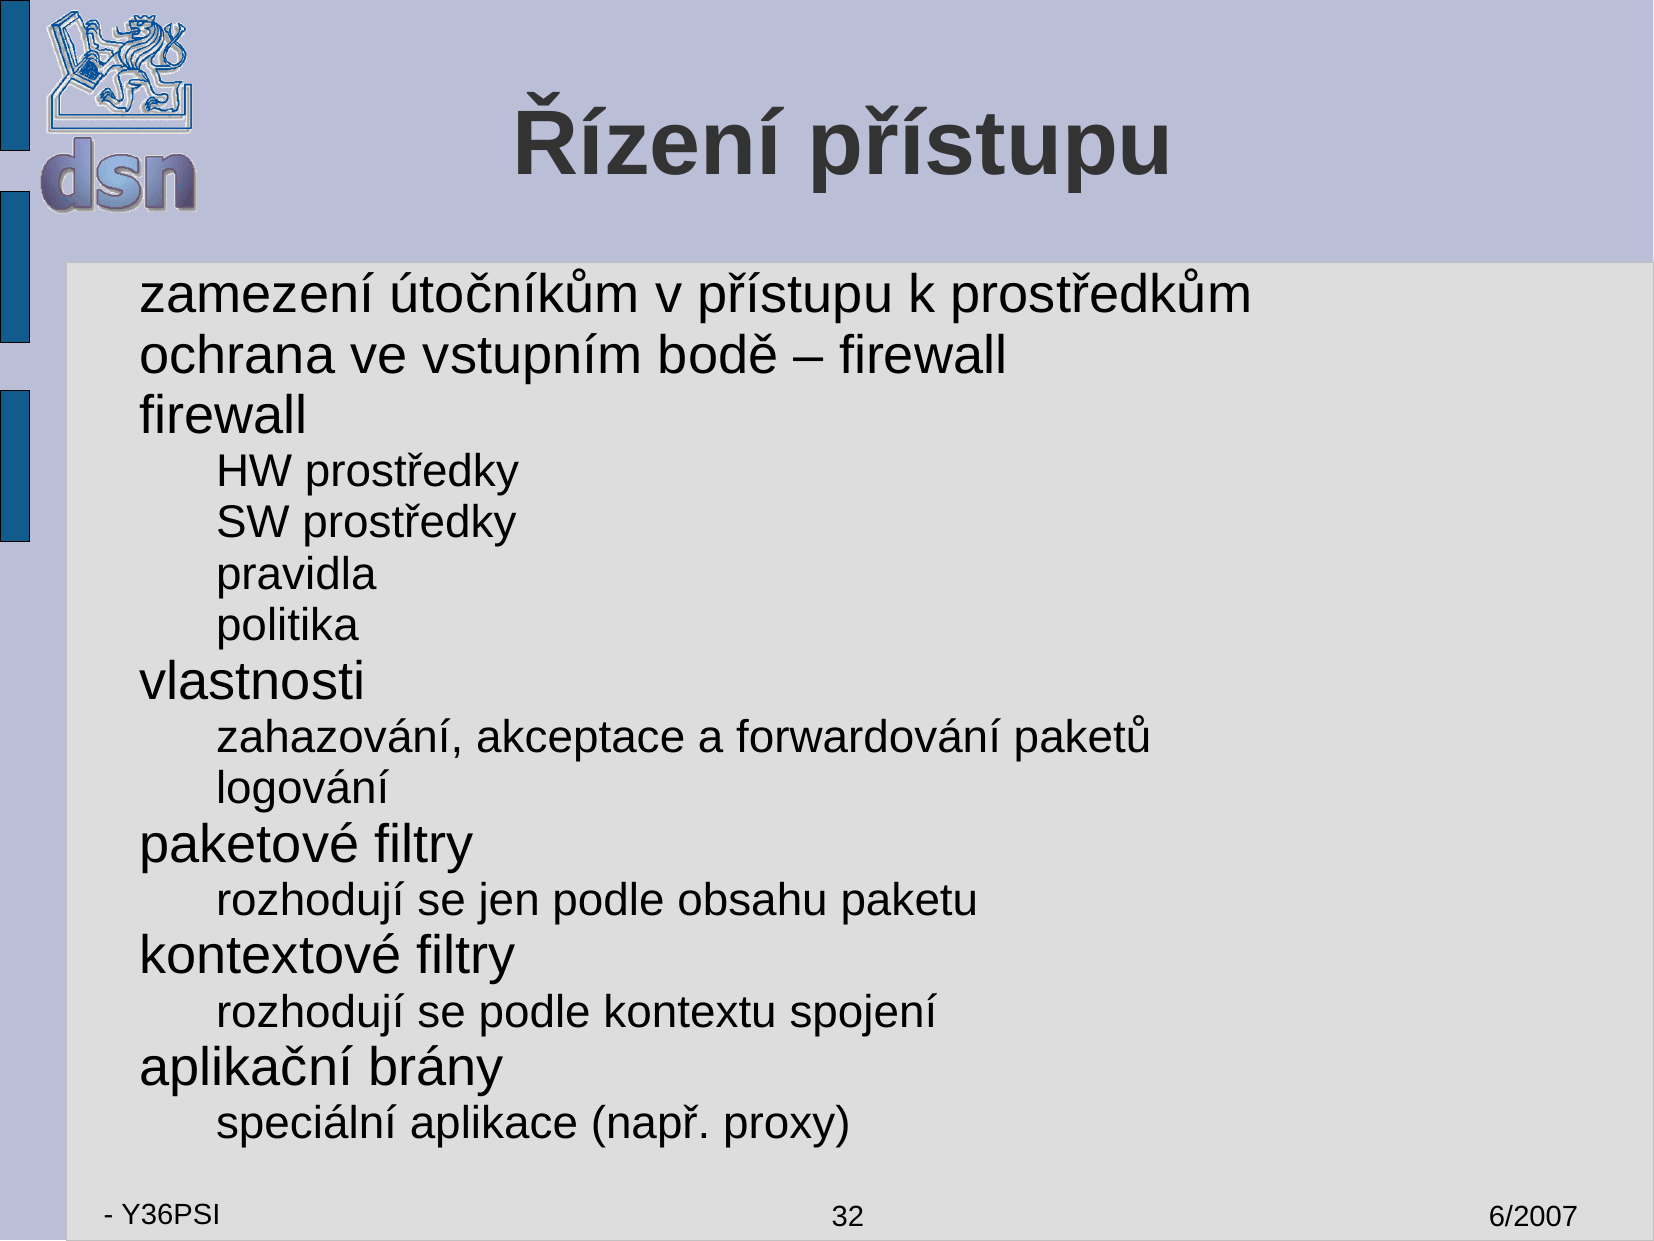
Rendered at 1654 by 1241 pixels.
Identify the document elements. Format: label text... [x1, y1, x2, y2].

list zamezení útočníkům v přístupu k prostředkům ochrana ve vstupním bodě – firewall firewall HW prostředky SW prostředky pravidla politika vlastnosti zahazování, akceptace a forwardování paketů logování paketové filtry rozhodují se jen podle obsahu paketu kontextové filtry rozhodují se podle kontextu spojení aplikační brány speciální aplikace (např. proxy) [121, 263, 1534, 1147]
picture [10, 10, 223, 230]
title Řízení přístupu [210, 39, 1478, 247]
